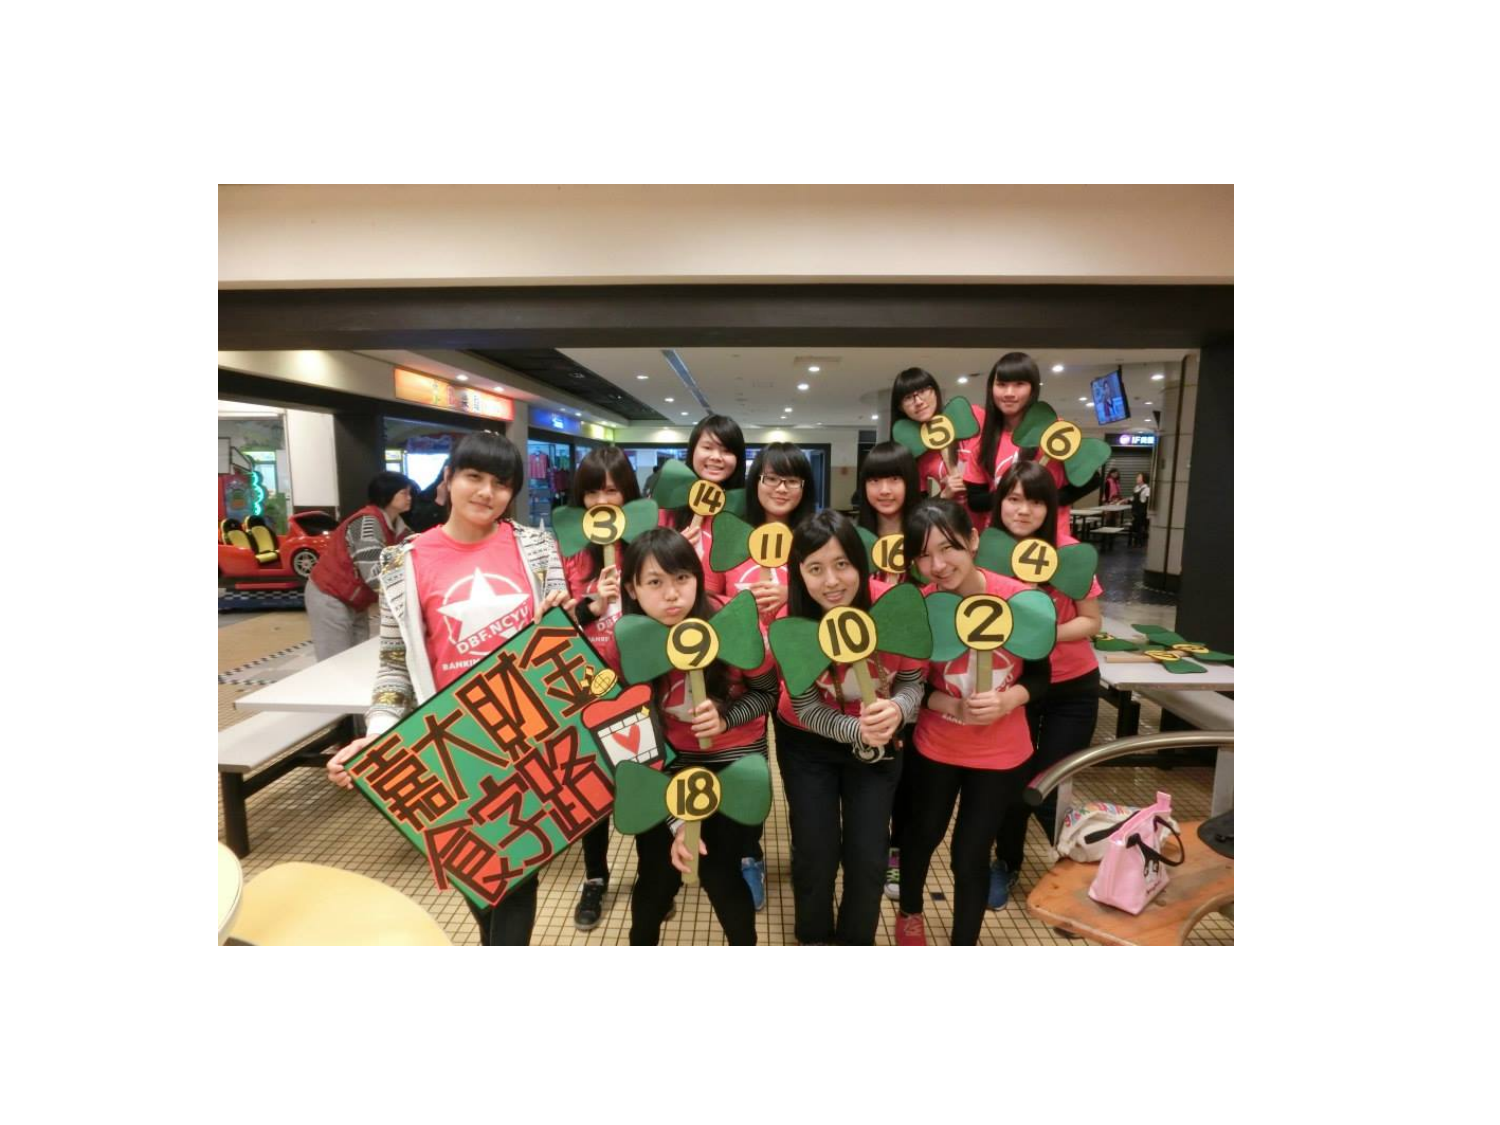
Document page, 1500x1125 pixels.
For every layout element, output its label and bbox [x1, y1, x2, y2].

picture [218, 184, 1234, 946]
